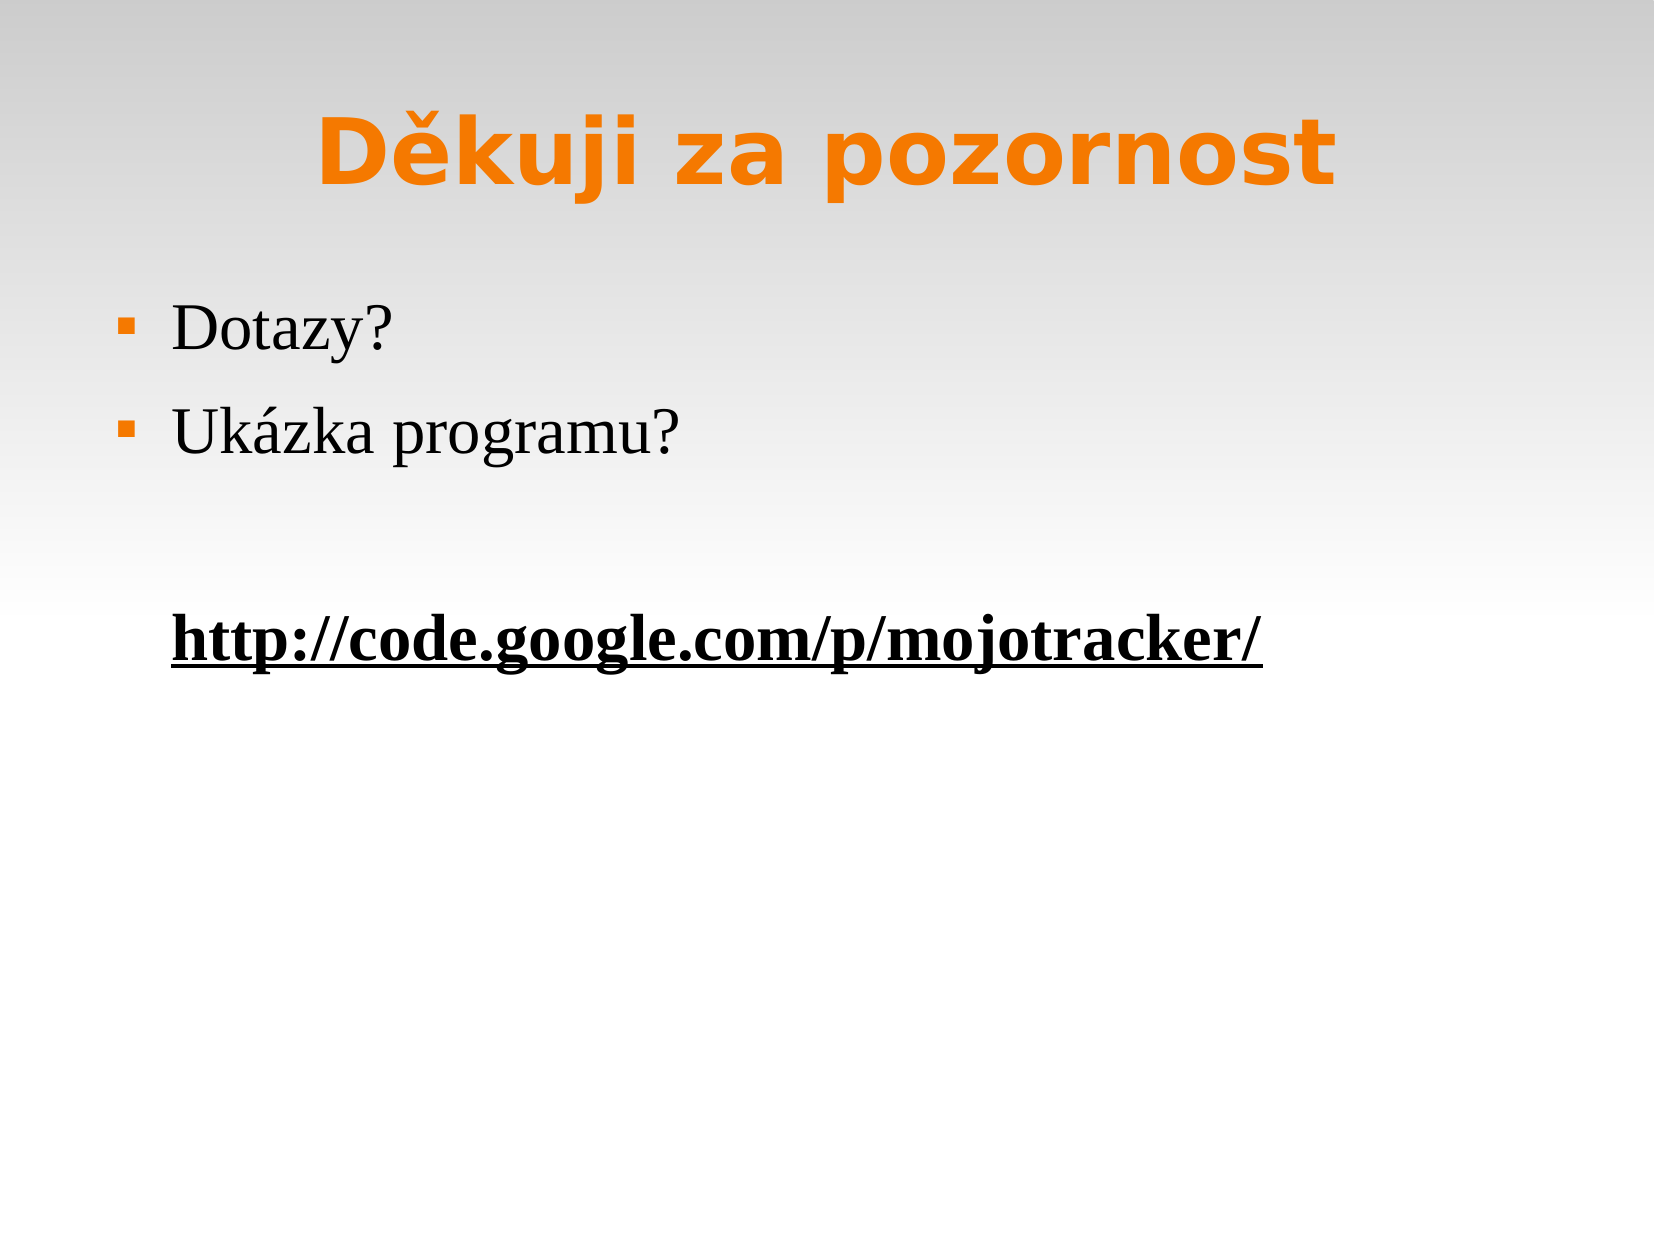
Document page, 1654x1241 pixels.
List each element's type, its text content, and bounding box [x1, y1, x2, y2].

list Dotazy? Ukázka programu? http://code.google.com/p/mojotracker/ [82, 290, 1571, 1094]
title Děkuji za pozornost [82, 56, 1571, 250]
